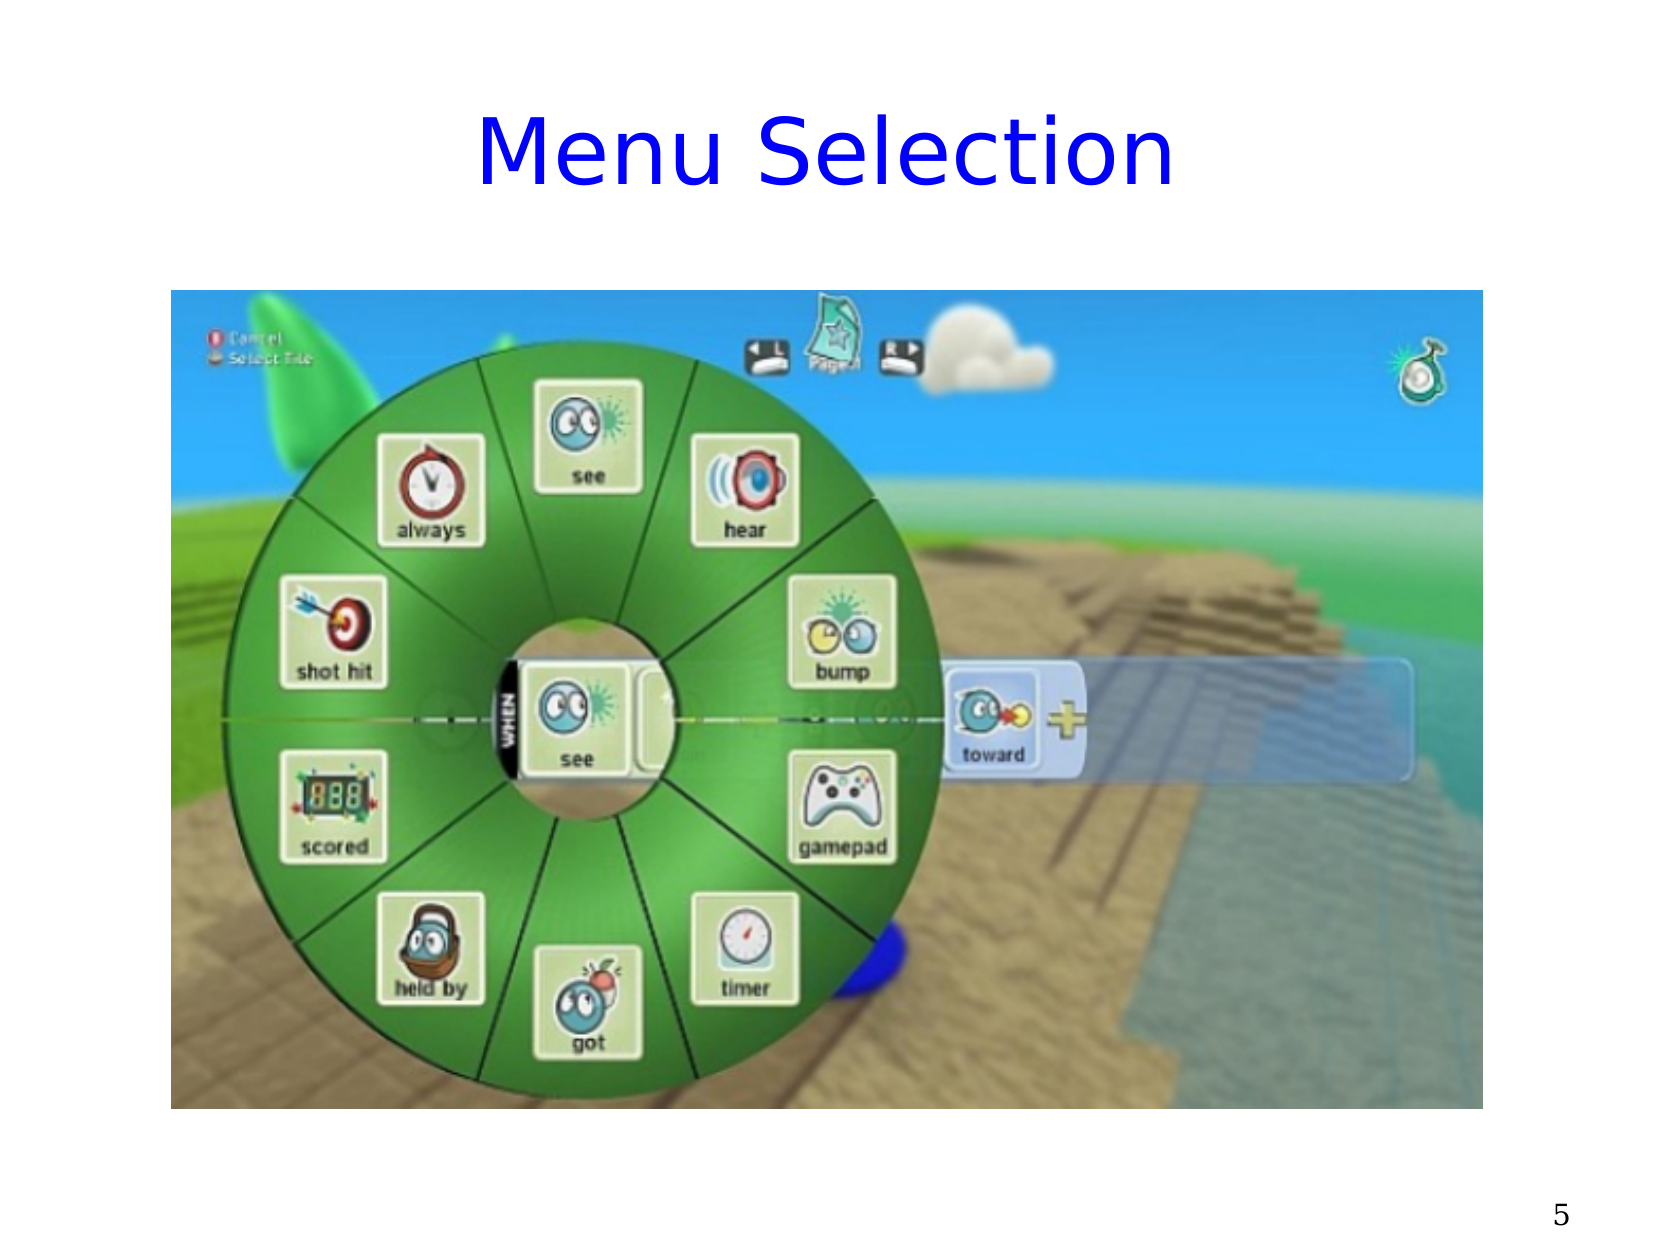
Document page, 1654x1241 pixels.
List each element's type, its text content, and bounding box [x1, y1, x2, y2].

picture [171, 290, 1483, 1109]
title Menu Selection [82, 49, 1571, 257]
